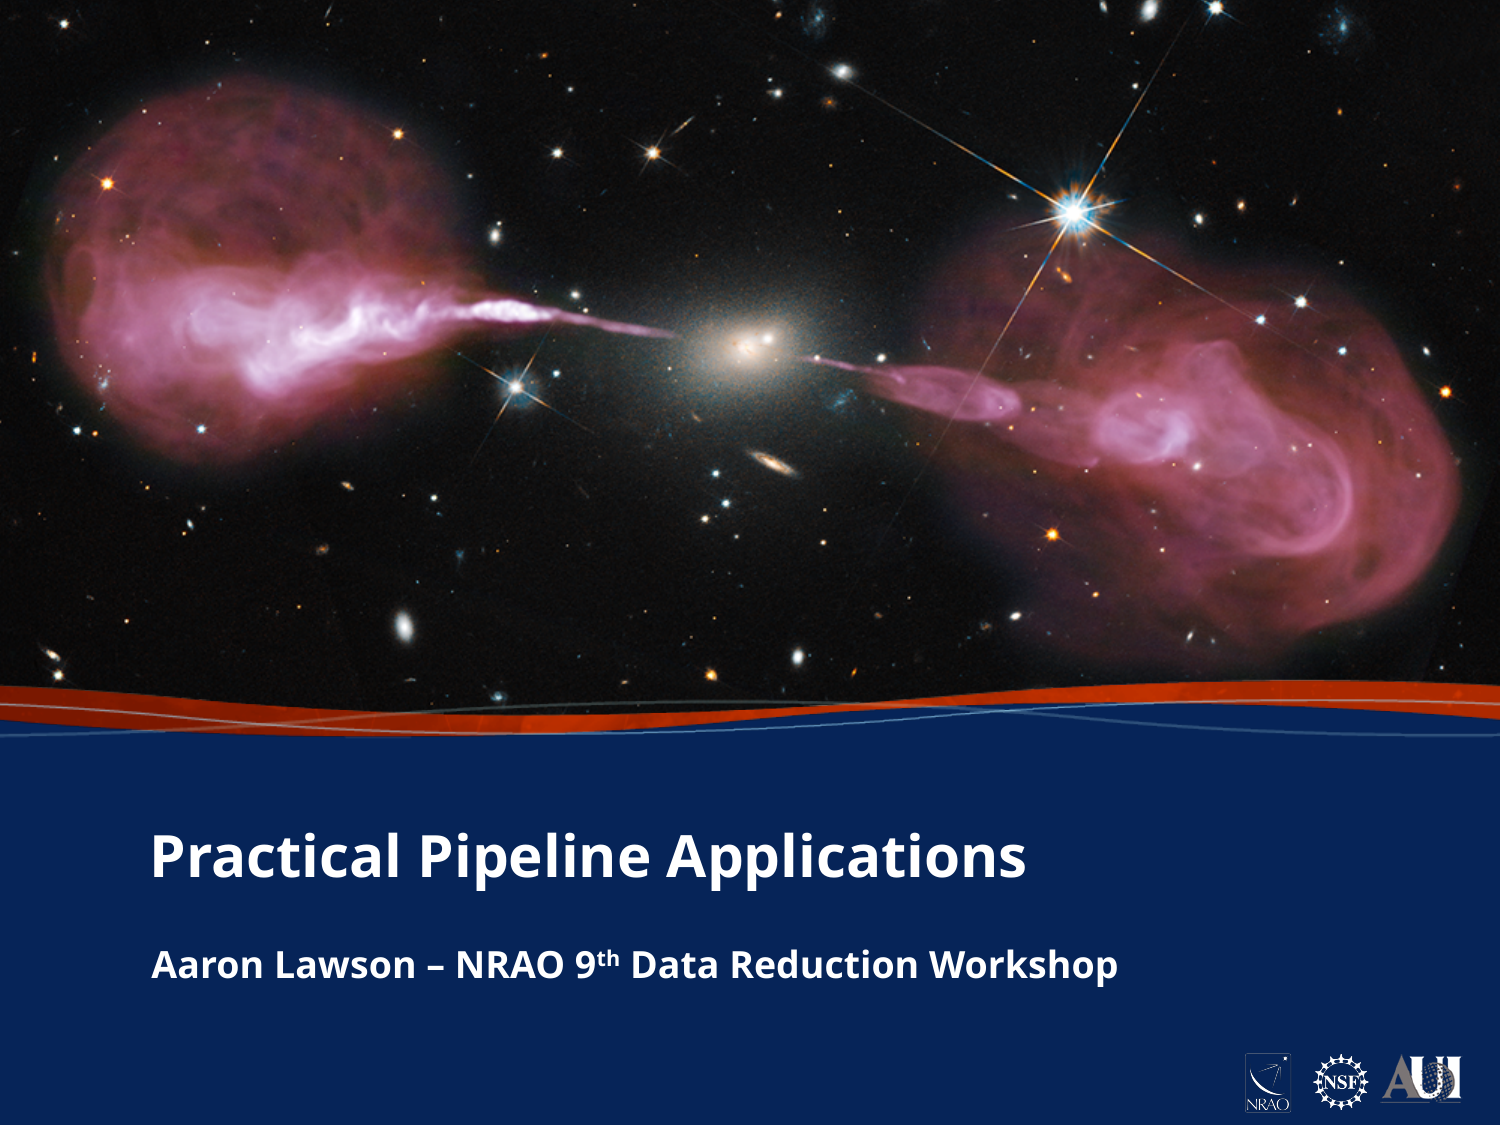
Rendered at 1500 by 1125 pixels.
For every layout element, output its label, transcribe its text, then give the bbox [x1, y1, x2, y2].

list Practical Pipeline Applications [135, 812, 1302, 916]
list Aaron Lawson – NRAO 9th Data Reduction Workshop [136, 934, 1304, 1038]
picture [0, 0, 1500, 750]
picture [1379, 1052, 1464, 1109]
